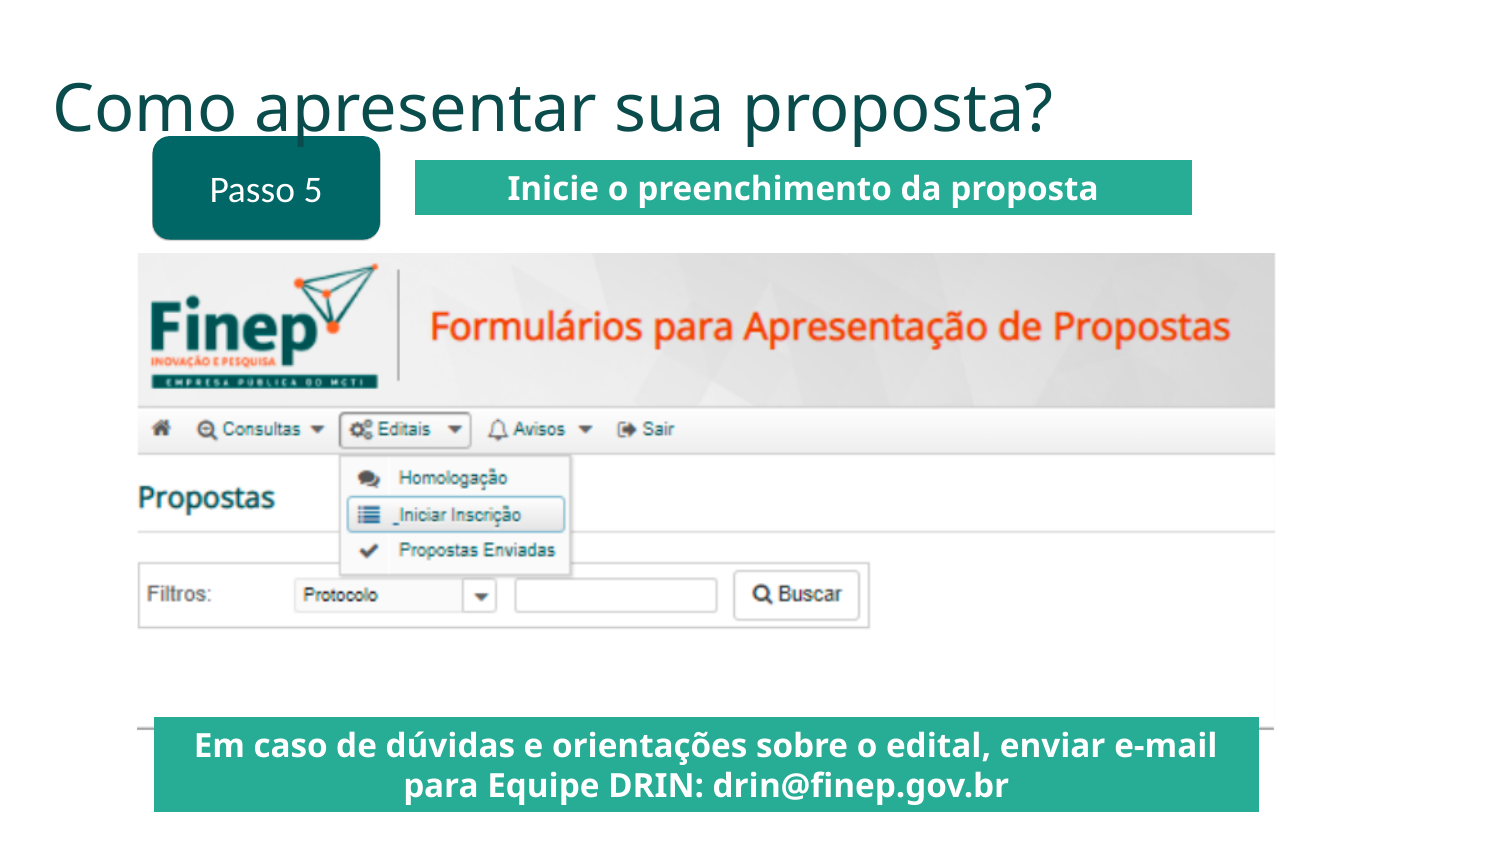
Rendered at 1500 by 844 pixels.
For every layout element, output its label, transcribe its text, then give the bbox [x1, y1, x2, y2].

text_box Inicie o preenchimento da proposta [415, 160, 1192, 215]
picture [137, 253, 1276, 728]
text_box Em caso de dúvidas e orientações sobre o edital, enviar e-mail para Equipe DRIN: drin@finep.gov.br [154, 717, 1259, 812]
text_box Como apresentar sua proposta? [37, 17, 1454, 101]
text_box Passo 5 [152, 136, 381, 240]
